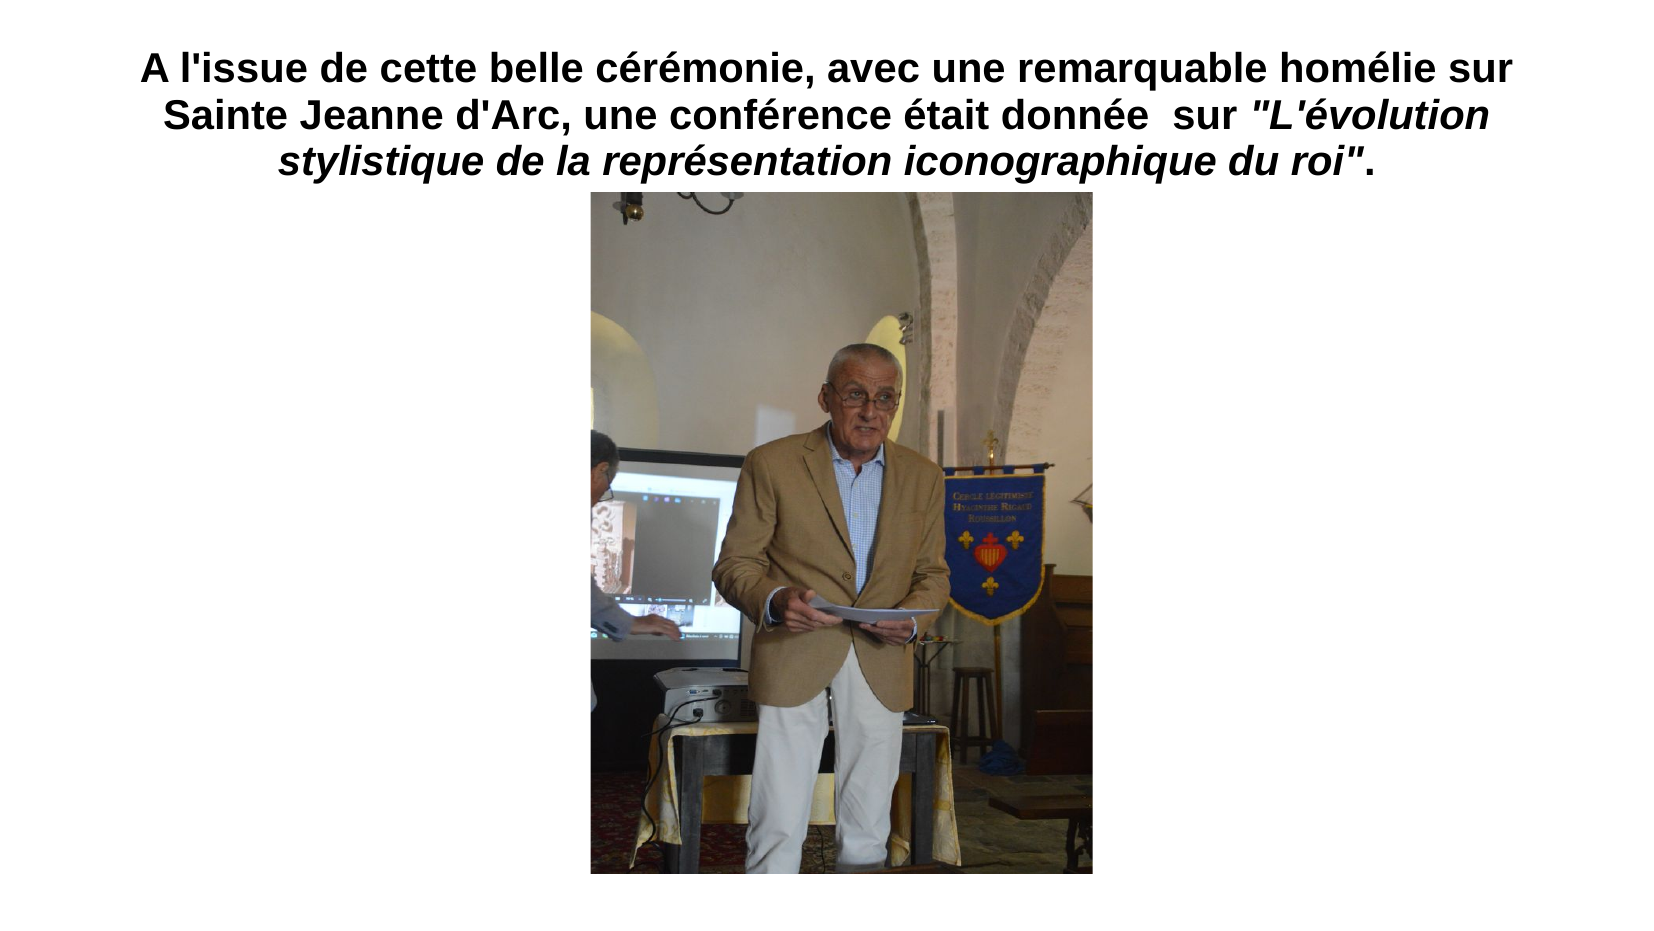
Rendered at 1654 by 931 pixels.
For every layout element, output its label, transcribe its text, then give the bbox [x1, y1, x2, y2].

picture [590, 192, 1093, 874]
title A l'issue de cette belle cérémonie, avec une remarquable homélie sur Sainte Jeanne d'Arc, une conférence était donnée sur "L'évolution stylistique de la représentation iconographique du roi". [82, 37, 1571, 193]
